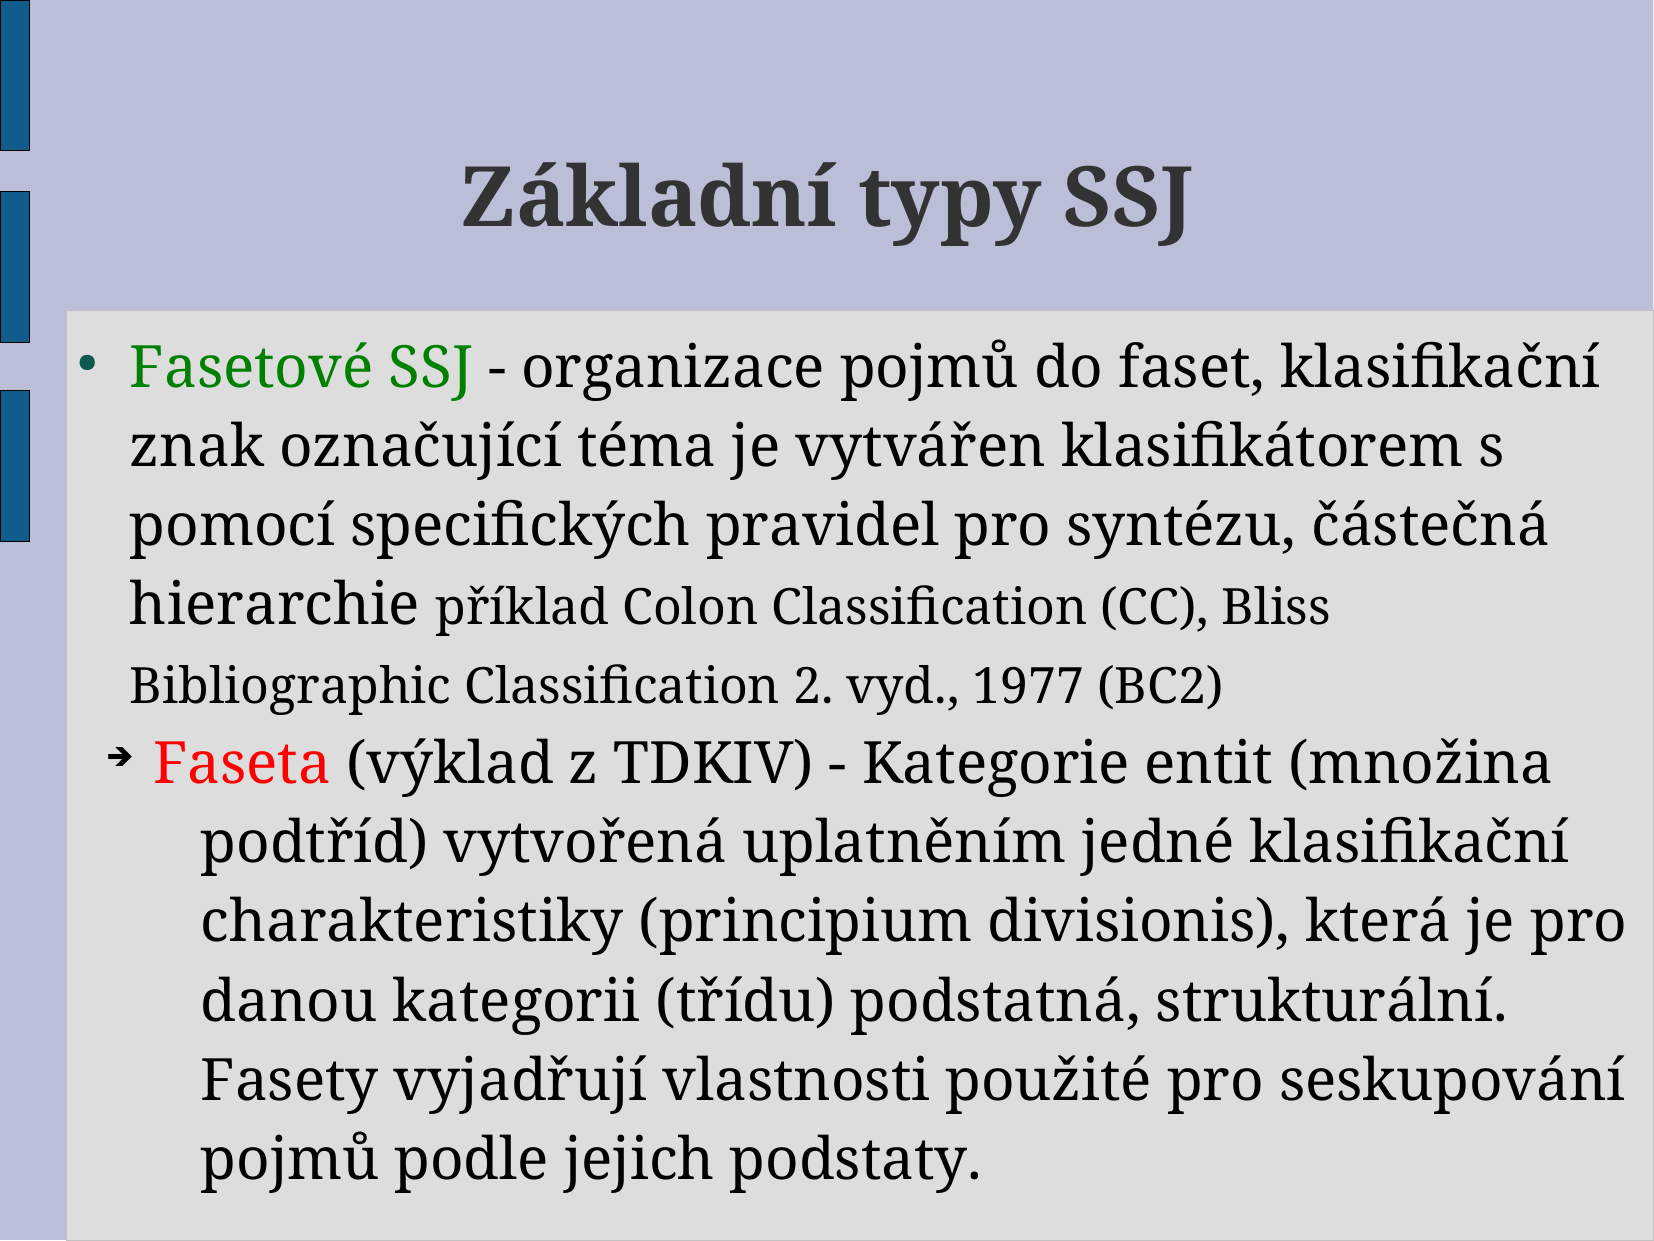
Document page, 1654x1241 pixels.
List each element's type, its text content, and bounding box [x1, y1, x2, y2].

list Fasetové SSJ - organizace pojmů do faset, klasifikační znak označující téma je vytvářen klasifikátorem s pomocí specifických pravidel pro syntézu, částečná hierarchie příklad Colon Classification (CC), Bliss Bibliographic Classification 2. vyd., 1977 (BC2) Faseta (výklad z TDKIV) - Kategorie entit (množina podtříd) vytvořená uplatněním jedné klasifikační charakteristiky (principium divisionis), která je pro danou kategorii (třídu) podstatná, strukturální. Fasety vyjadřují vlastnosti použité pro seskupování pojmů podle jejich podstaty. S. R. Ranganathan (Indický knihovník a matematik) - uvedl fasetovou analýzu do knihovnictví, autor CC. [59, 324, 1654, 1240]
title Základní typy SSJ [121, 98, 1534, 291]
